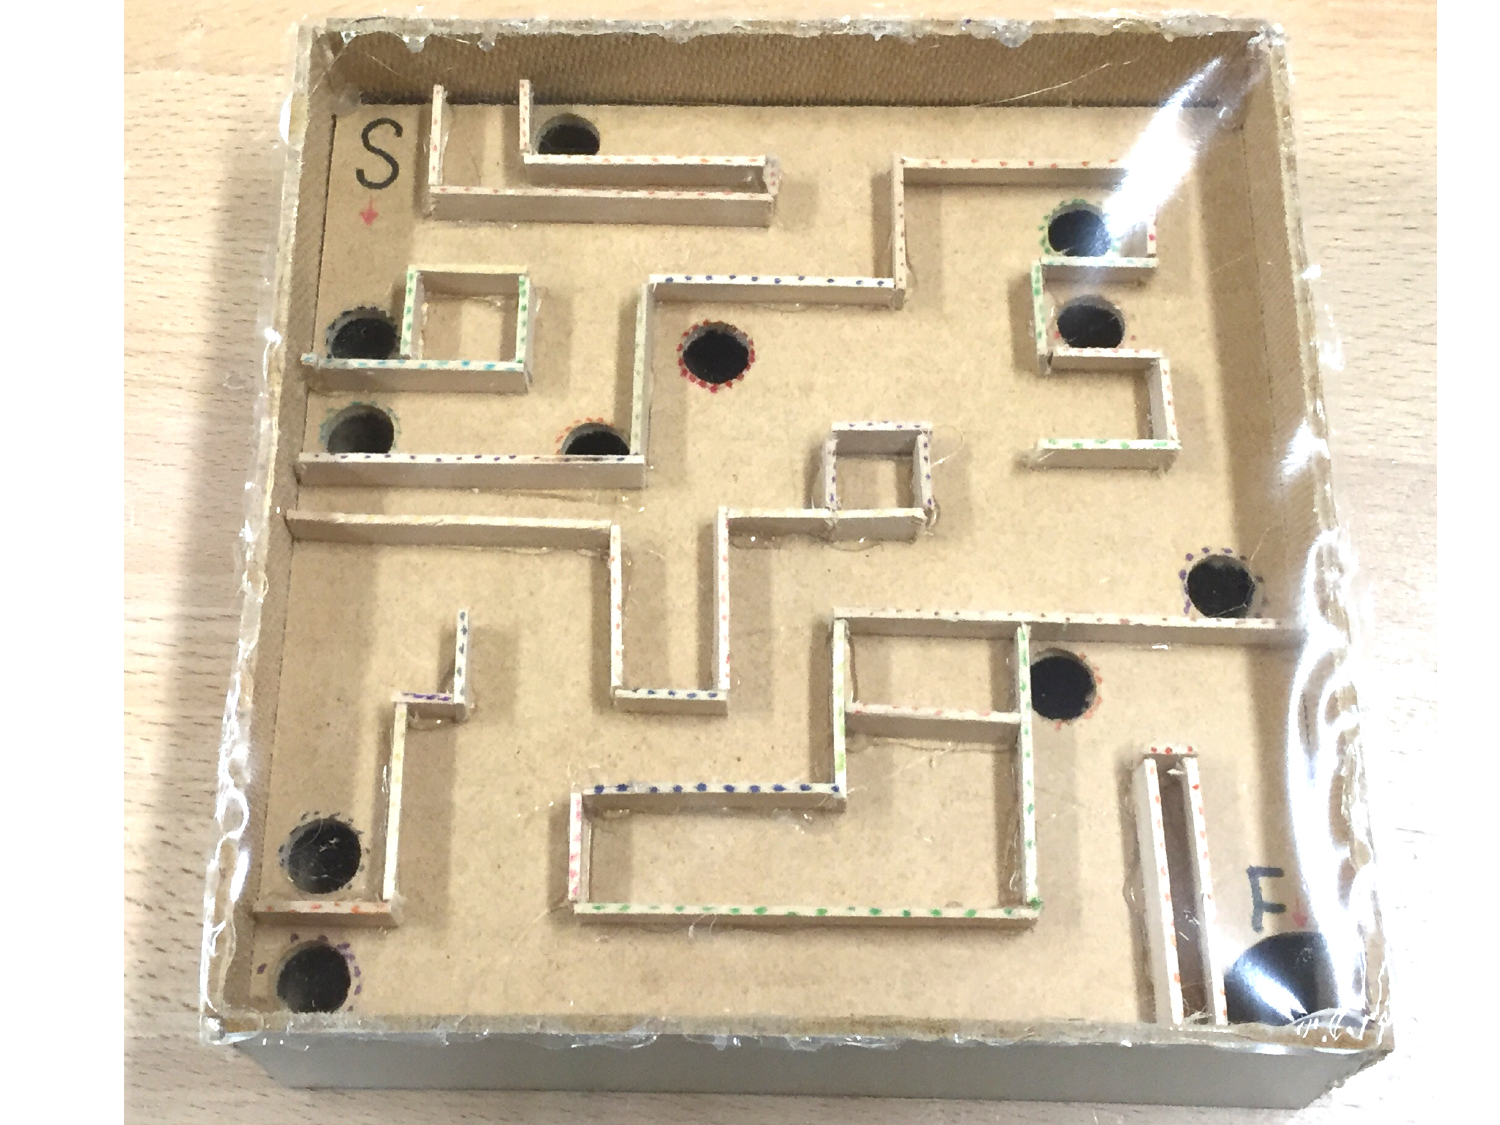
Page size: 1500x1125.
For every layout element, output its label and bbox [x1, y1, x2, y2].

picture [124, 0, 1437, 1125]
